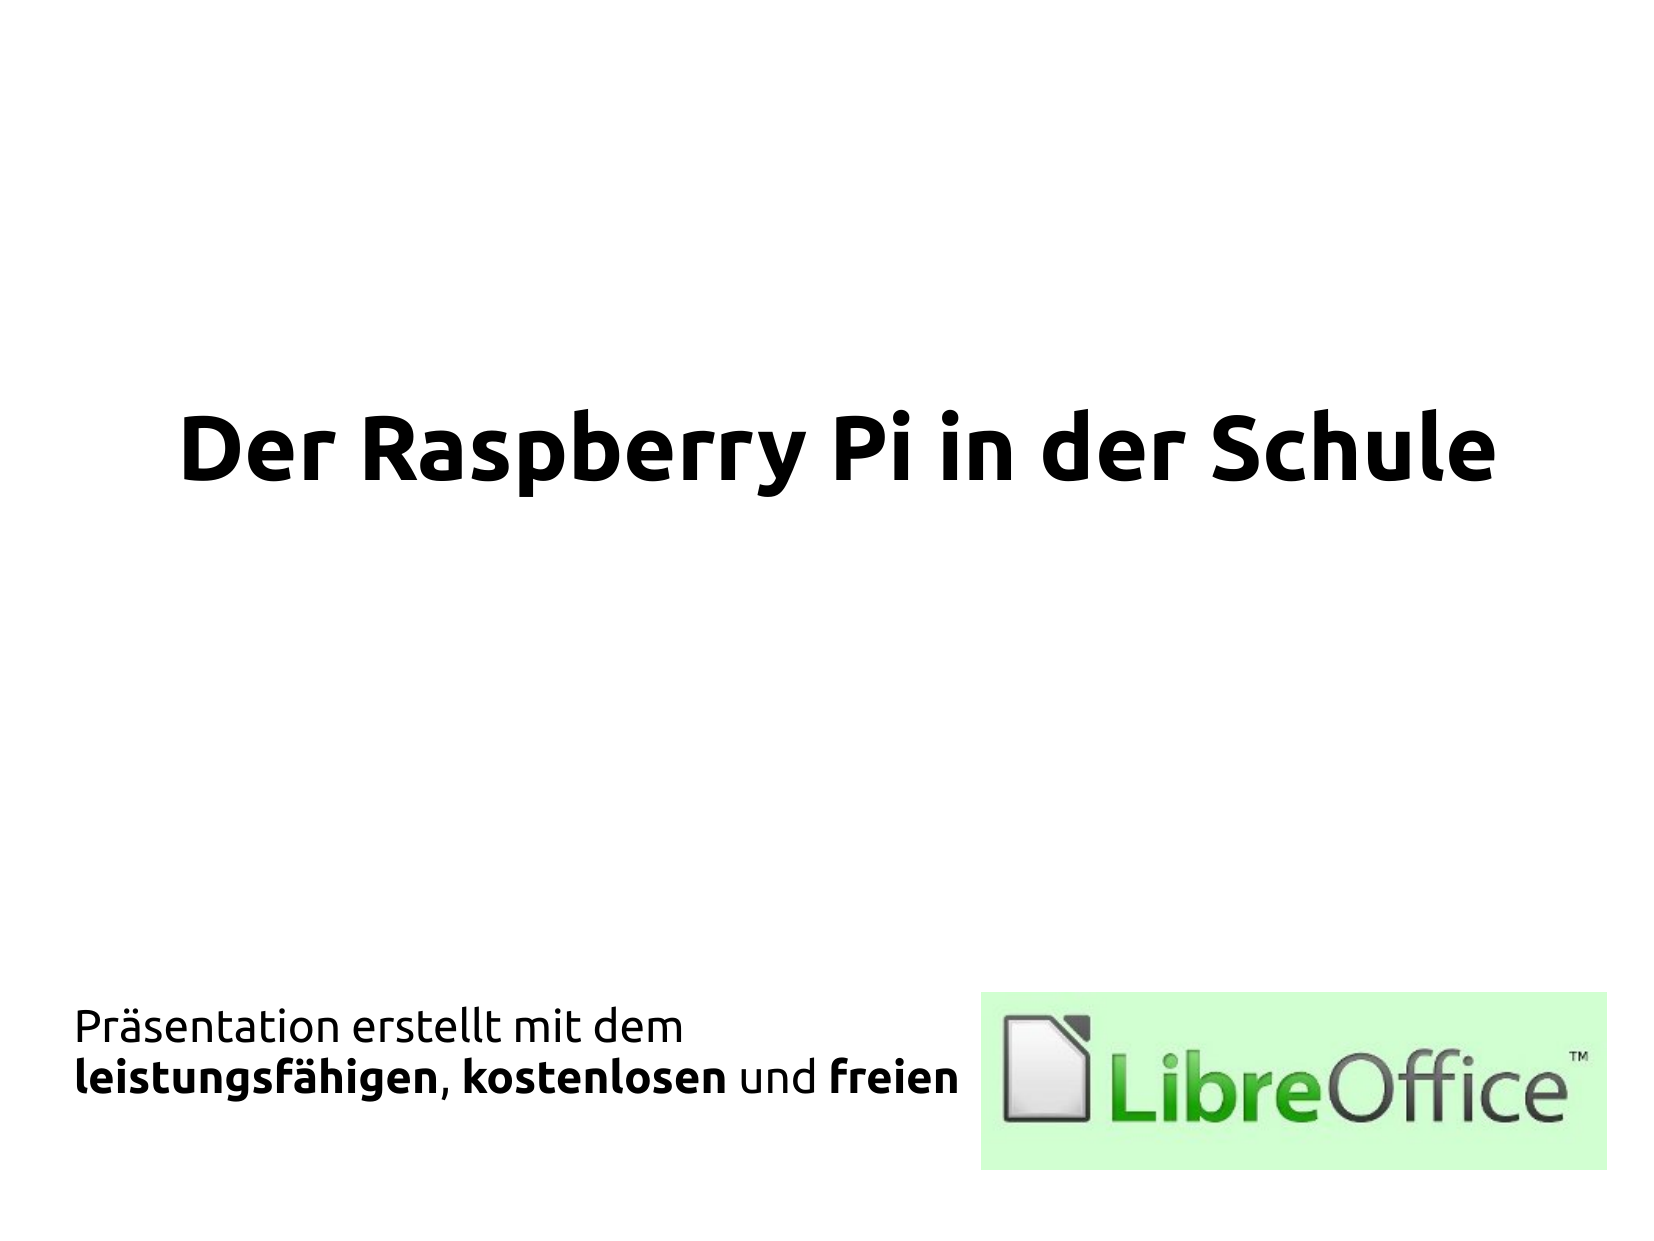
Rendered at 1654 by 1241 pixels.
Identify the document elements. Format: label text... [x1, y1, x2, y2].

picture [981, 992, 1607, 1170]
text_box Präsentation erstellt mit dem leistungsfähigen, kostenlosen und freien [59, 992, 981, 1111]
title Der Raspberry Pi in der Schule [94, 342, 1583, 550]
